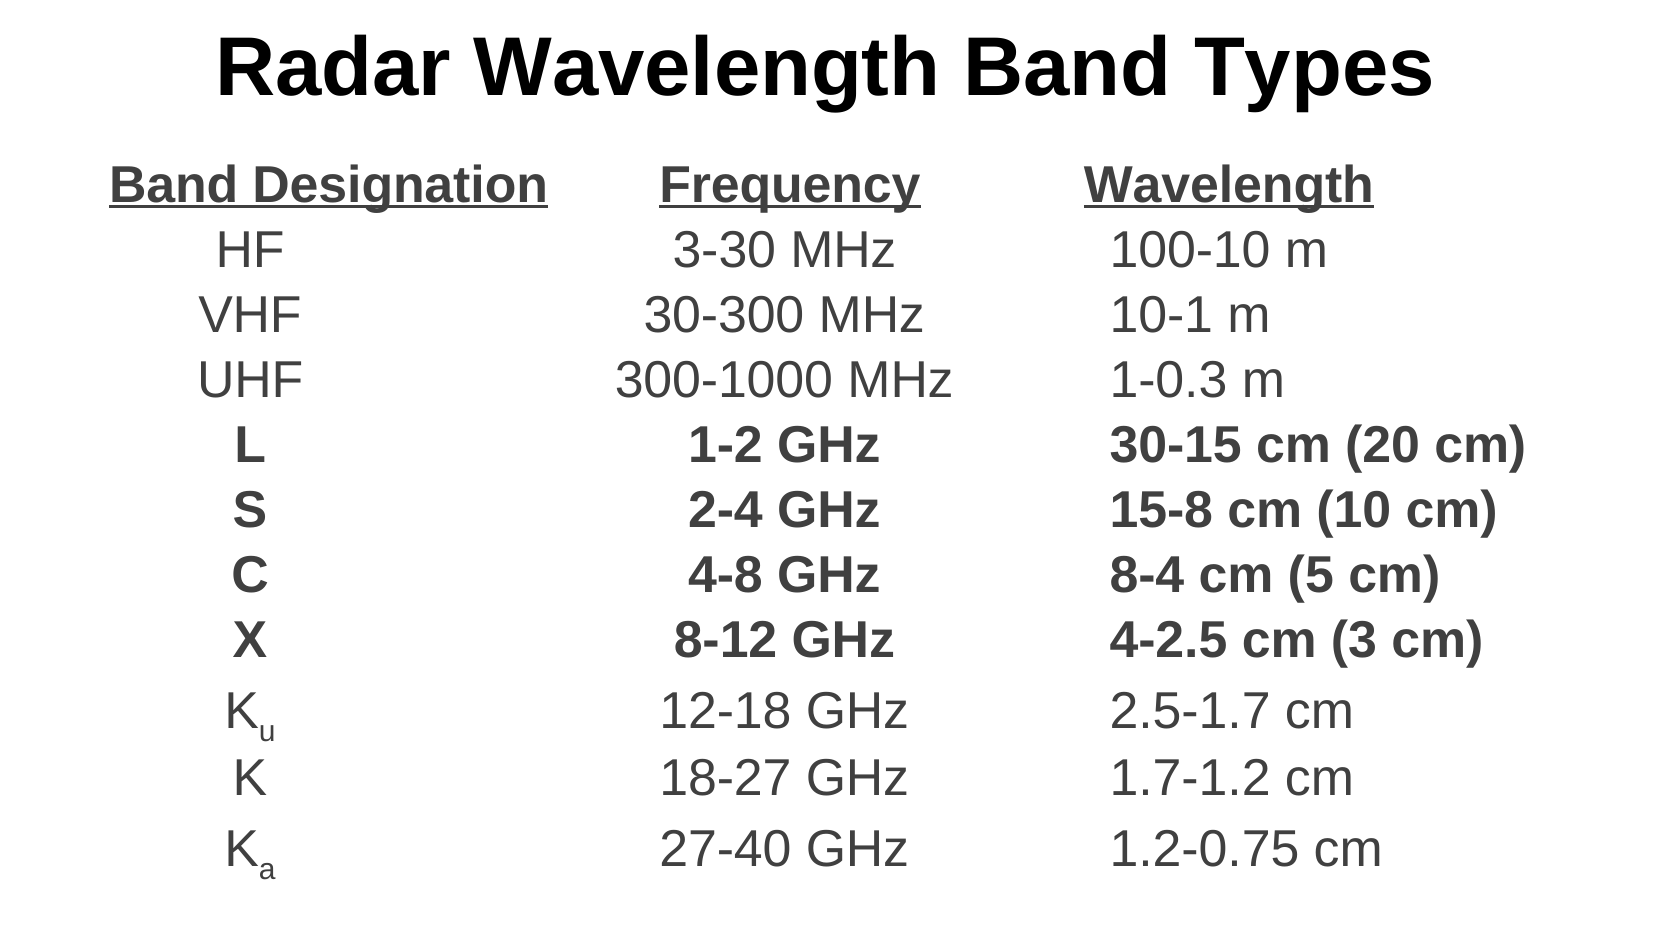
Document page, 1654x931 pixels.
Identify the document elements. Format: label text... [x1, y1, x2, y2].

list Band Designation Frequency Wavelength HF 3-30 MHz 100-10 m VHF 30-300 MHz 10-1 m UHF 300-1000 MHz 1-0.3 m L 1-2 GHz 30-15 cm (20 cm) S 2-4 GHz 15-8 cm (10 cm) C 4-8 GHz 8-4 cm (5 cm) X 8-12 GHz 4-2.5 cm (3 cm) Ku 12-18 GHz 2.5-1.7 cm K 18-27 GHz 1.7-1.2 cm Ka 27-40 GHz 1.2-0.75 cm [84, 150, 1623, 901]
title Radar Wavelength Band Types [0, 11, 1654, 113]
